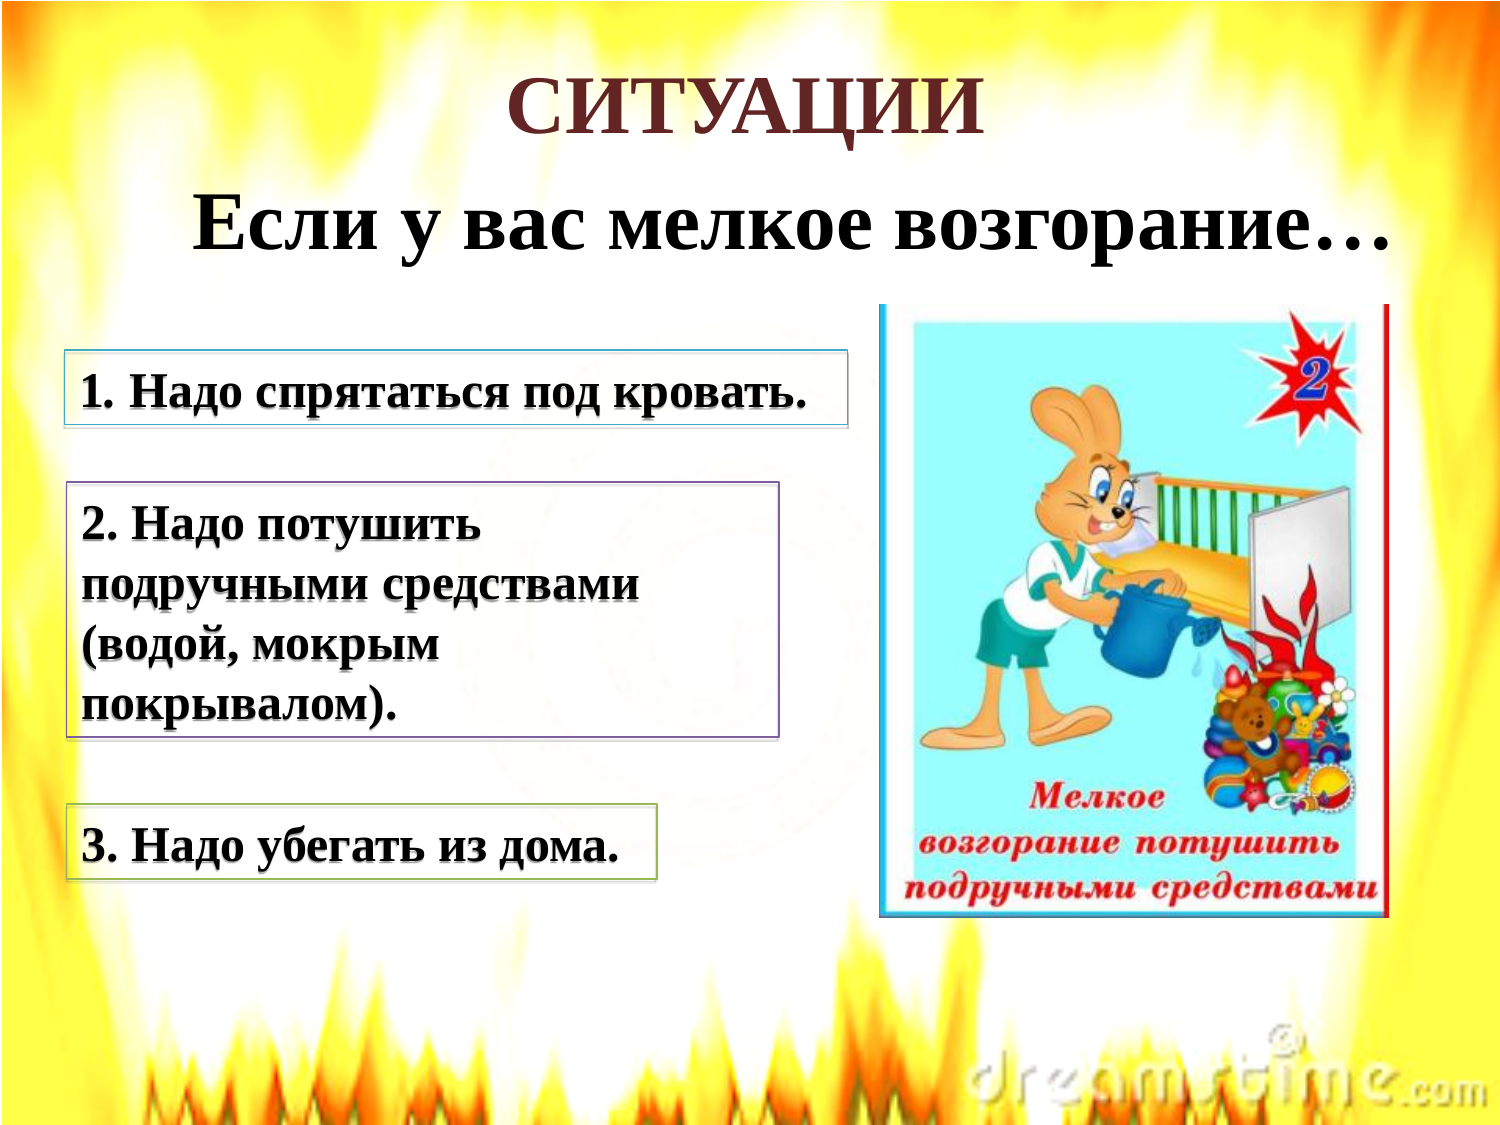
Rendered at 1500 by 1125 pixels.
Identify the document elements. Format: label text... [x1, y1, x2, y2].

text_box Если у вас мелкое возгорание… [177, 158, 1411, 274]
text_box 1. Надо спрятаться под кровать. [64, 349, 848, 425]
picture [2, 1, 1500, 1125]
text_box СИТУАЦИИ [491, 42, 1014, 158]
text_box 3. Надо убегать из дома. [66, 804, 658, 879]
text_box 2. Надо потушить подручными средствами (водой, мокрым покрывалом). [66, 482, 779, 738]
